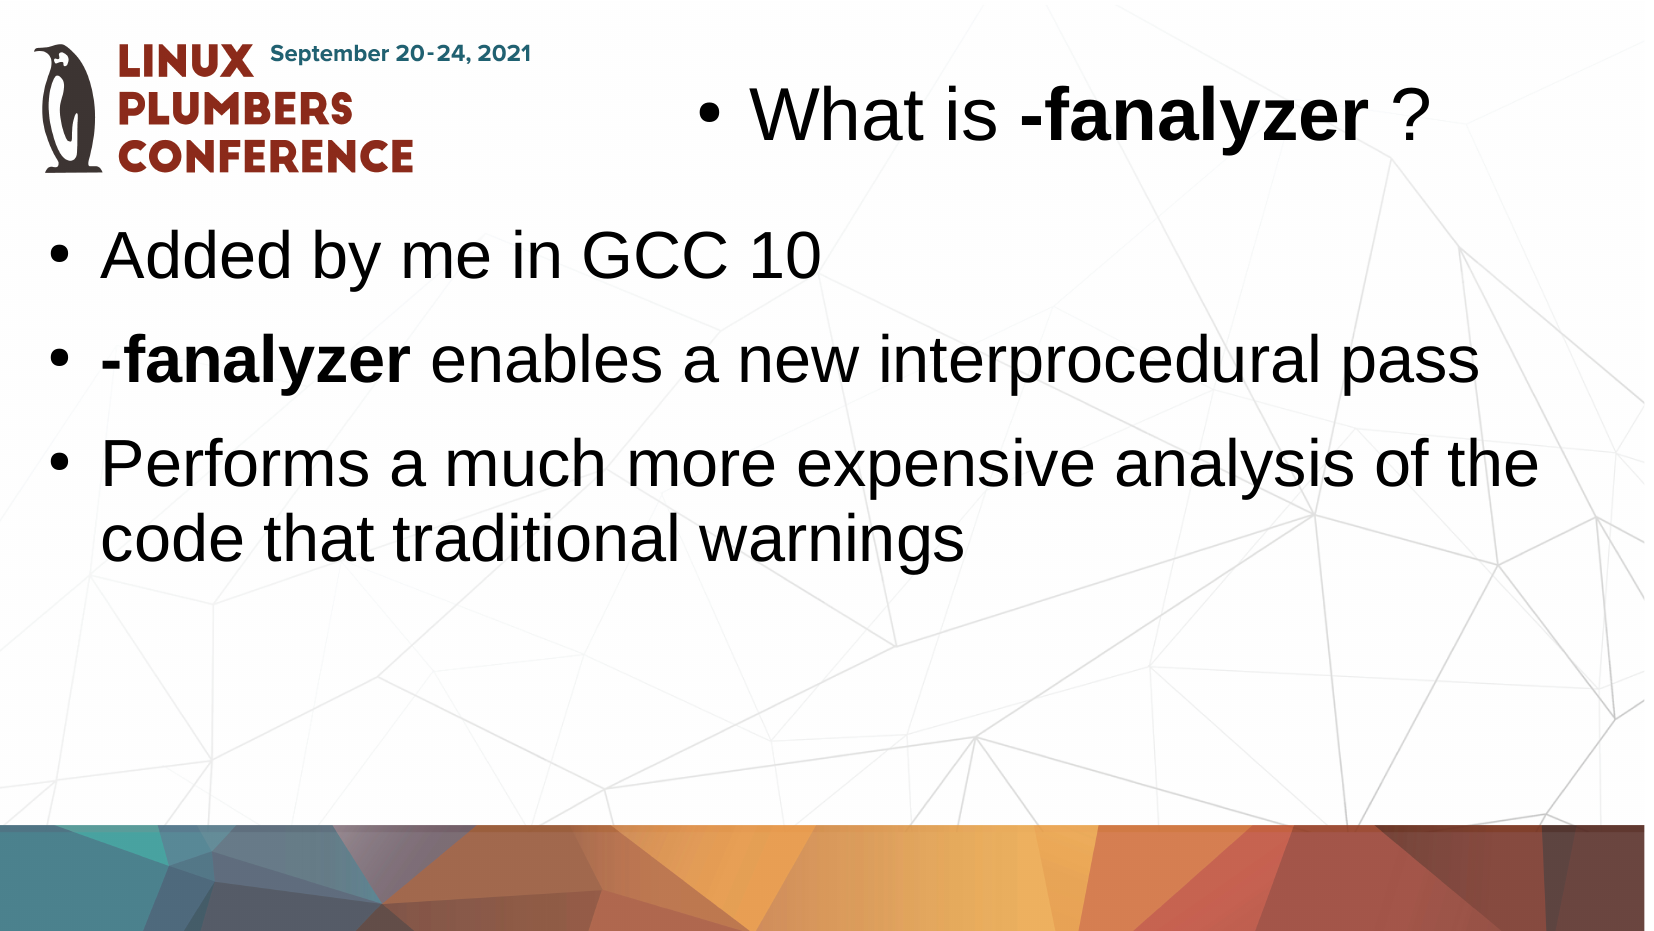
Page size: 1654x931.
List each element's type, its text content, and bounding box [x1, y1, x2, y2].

list Added by me in GCC 10 -fanalyzer enables a new interprocedural pass Performs a much more expensive analysis of the code that traditional warnings [30, 217, 1645, 796]
picture [0, 1, 1645, 931]
title What is -fanalyzer ? [540, 37, 1571, 193]
